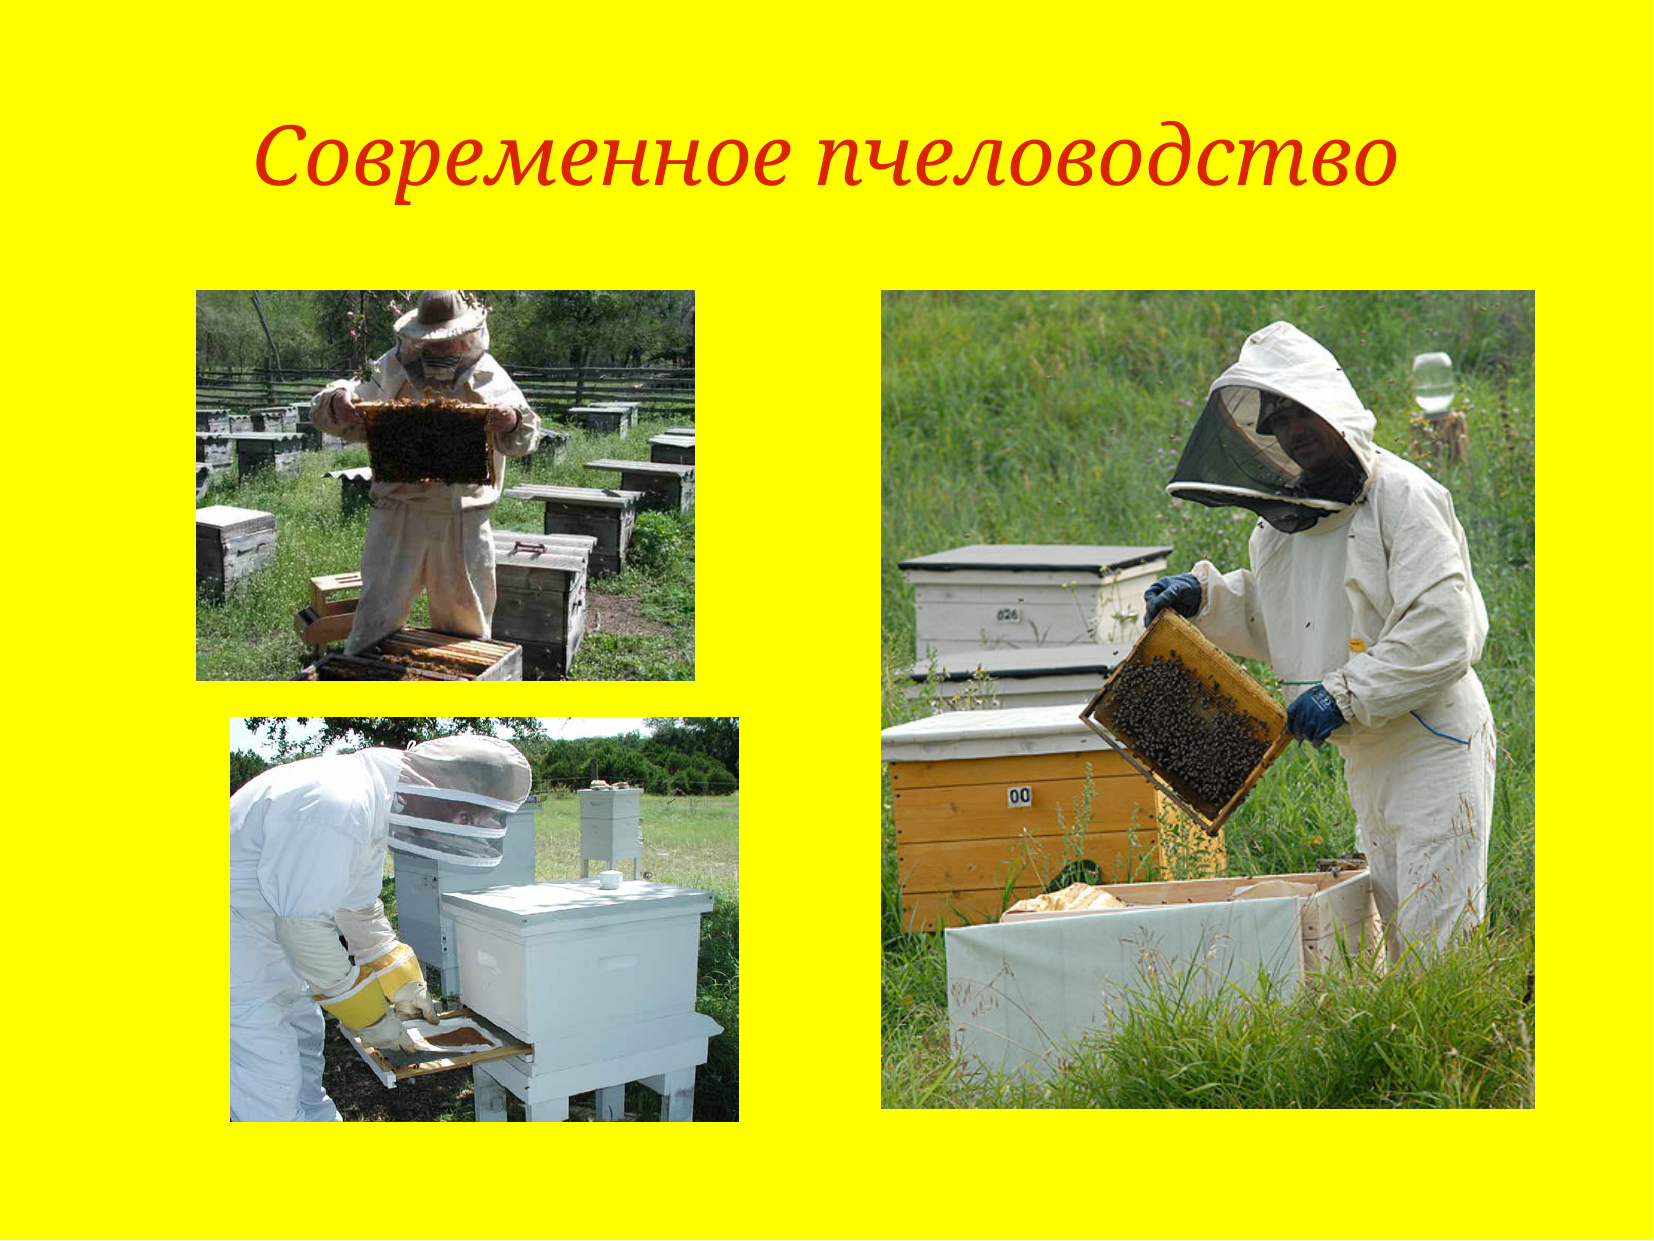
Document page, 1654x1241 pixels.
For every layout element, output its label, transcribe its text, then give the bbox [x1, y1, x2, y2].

picture [881, 290, 1535, 1109]
title Современное пчеловодство [82, 49, 1571, 257]
picture [196, 290, 695, 681]
picture [230, 717, 739, 1123]
